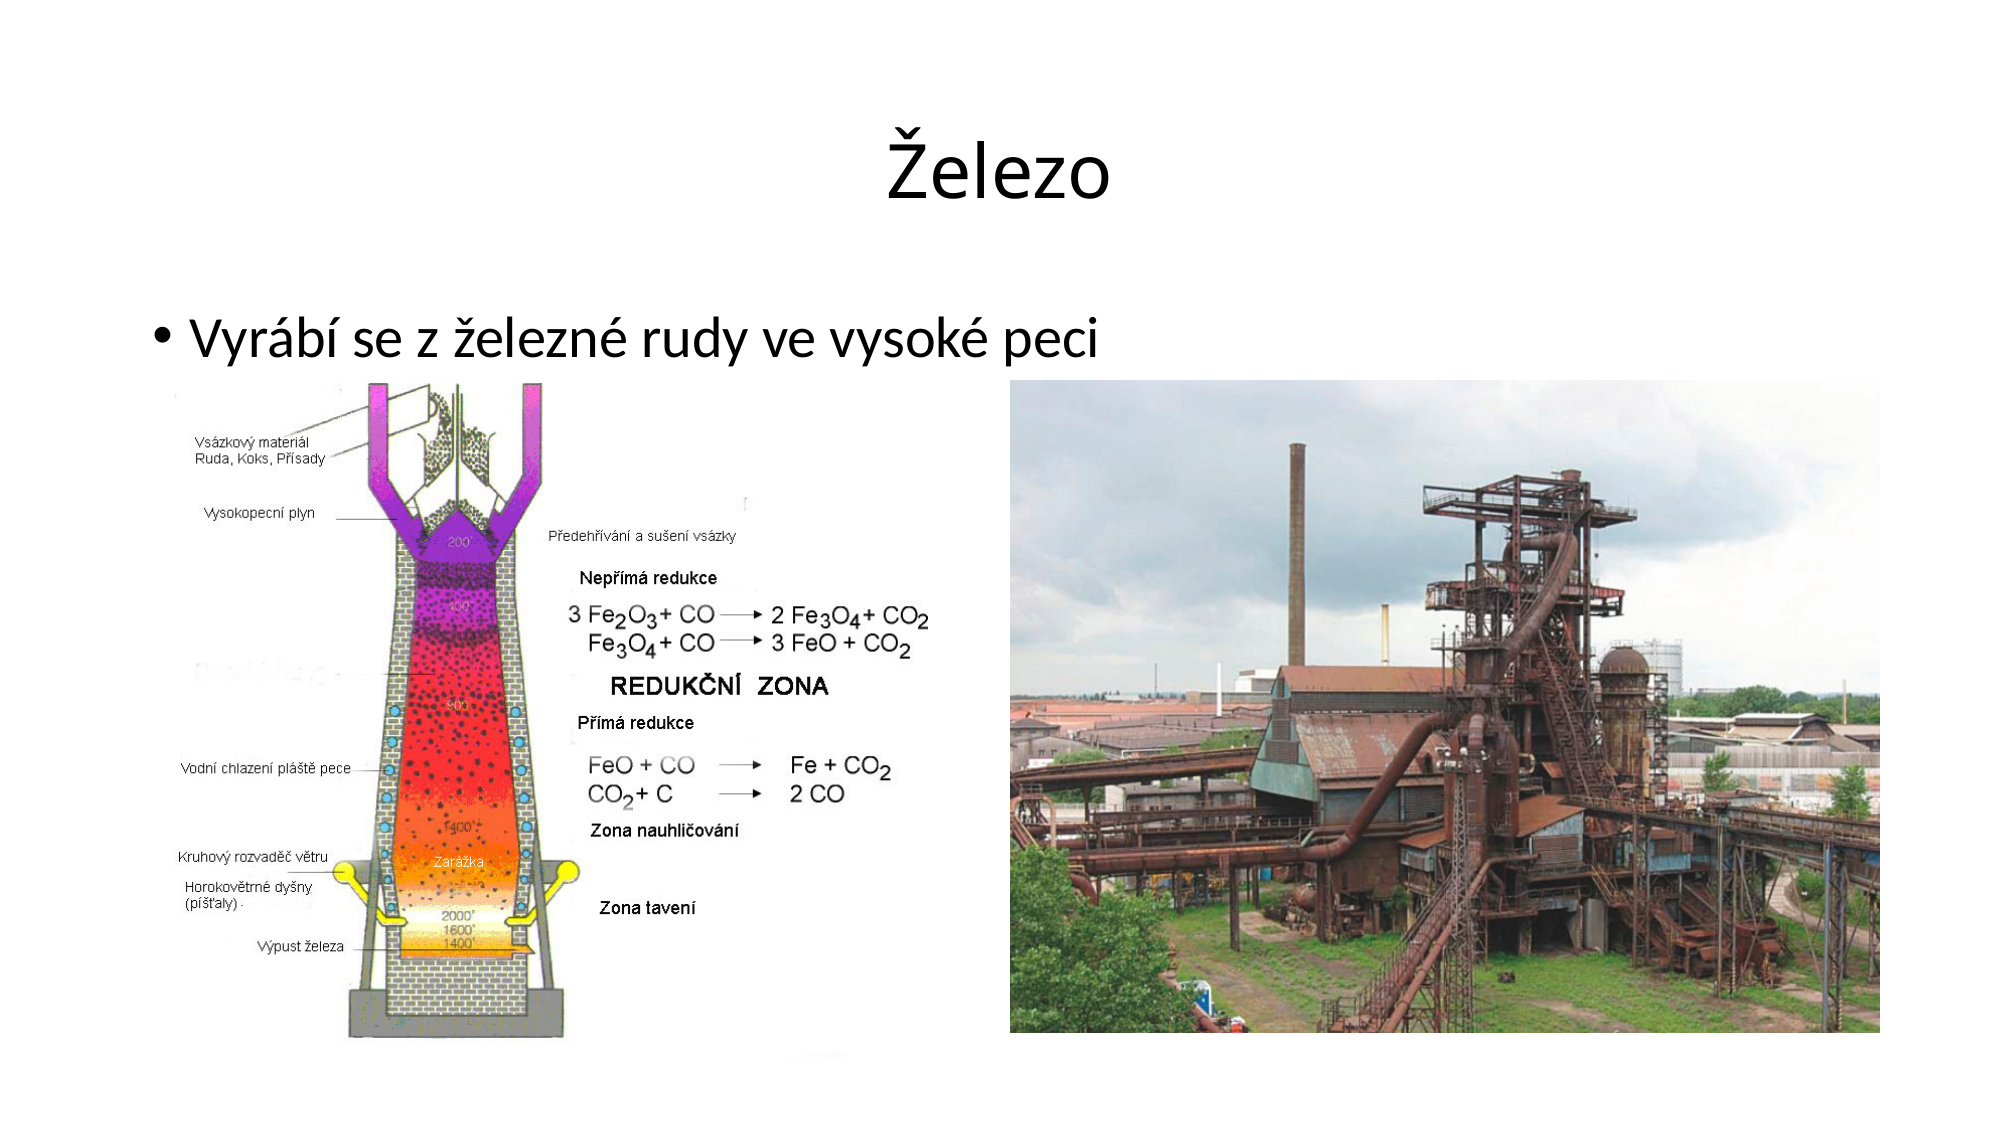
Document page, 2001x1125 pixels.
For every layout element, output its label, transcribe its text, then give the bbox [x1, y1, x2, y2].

list Vyrábí se z železné rudy ve vysoké peci [137, 299, 1863, 1014]
picture [173, 383, 928, 1064]
picture [1010, 380, 1880, 1033]
title Železo [137, 59, 1863, 278]
